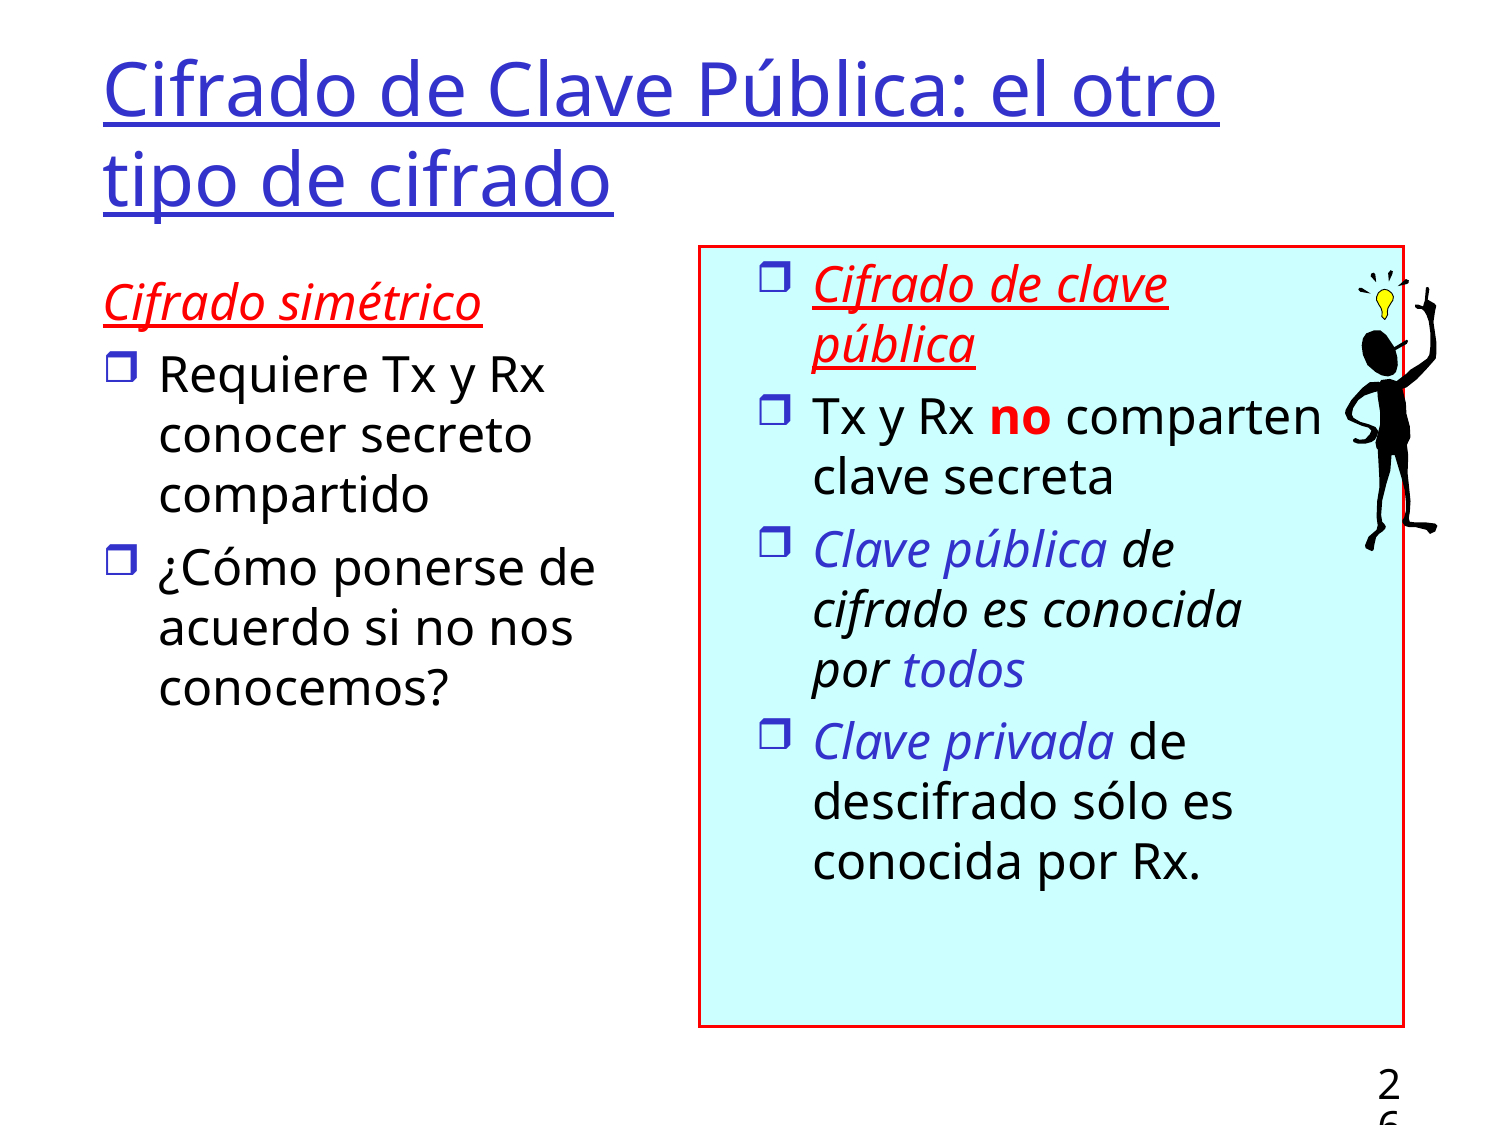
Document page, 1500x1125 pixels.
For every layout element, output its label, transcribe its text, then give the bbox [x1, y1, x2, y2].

title Cifrado de Clave Pública: el otro tipo de cifrado [87, 33, 1363, 229]
text_box [699, 246, 1438, 1027]
text_box Cifrado de clave pública Tx y Rx no comparten clave secreta Clave pública de cifrado es conocida por todos Clave privada de descifrado sólo es conocida por Rx. [741, 244, 1342, 1008]
list Cifrado simétrico Requiere Tx y Rx conocer secreto compartido ¿Cómo ponerse de acuerdo si no nos conocemos? [87, 262, 713, 1026]
